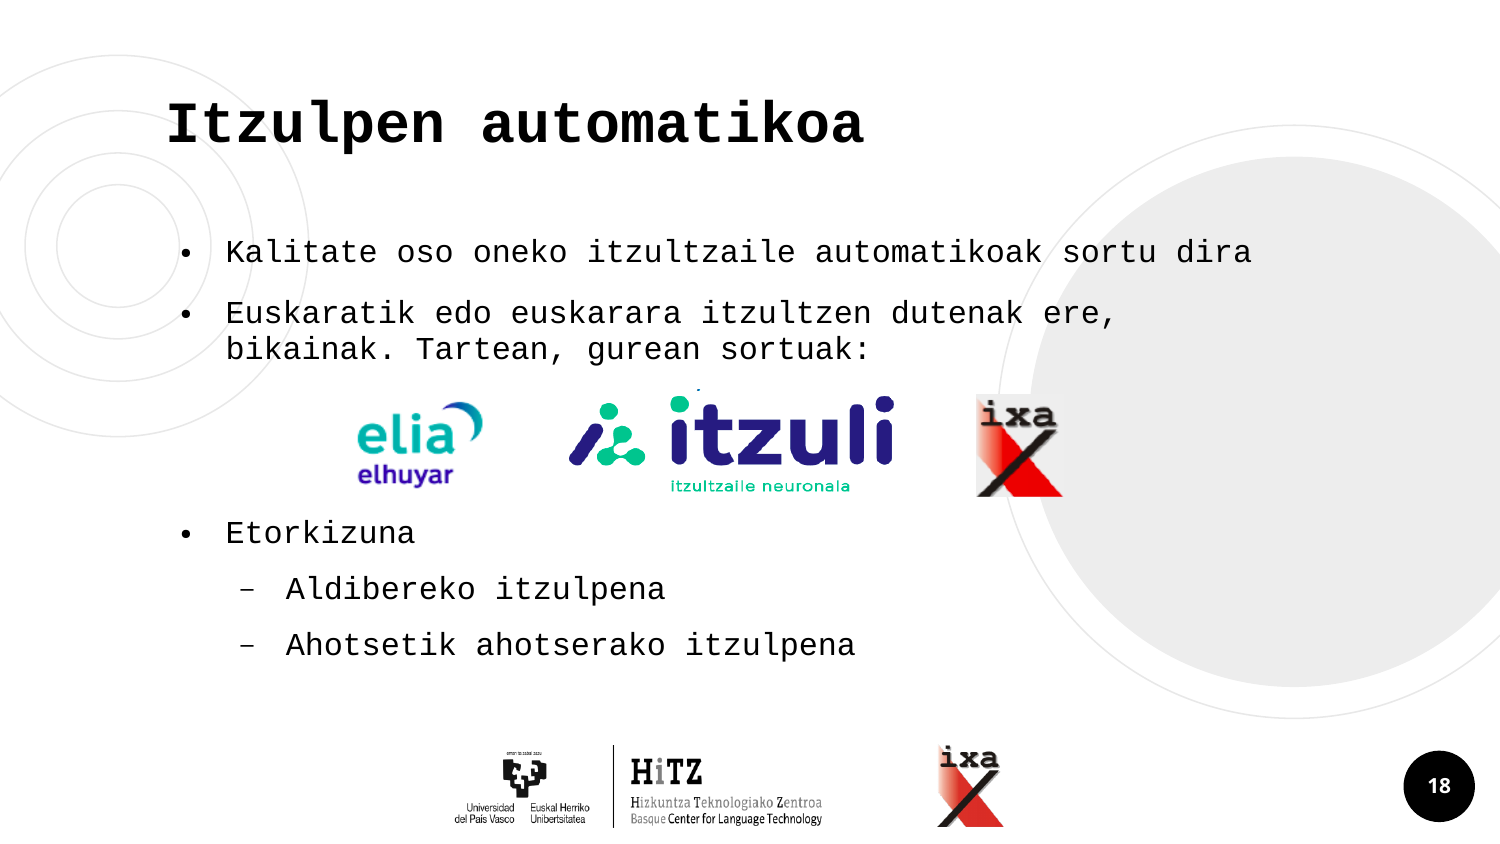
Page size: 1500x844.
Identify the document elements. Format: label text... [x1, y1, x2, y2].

picture [354, 391, 488, 492]
picture [450, 745, 827, 828]
picture [569, 389, 896, 492]
text_box <zenbakia> [1403, 750, 1475, 823]
title Itzulpen automatikoa [165, 70, 1312, 183]
picture [976, 394, 1064, 497]
list Kalitate oso oneko itzultzaile automatikoak sortu dira Euskaratik edo euskarara itzultzen dutenak ere, bikainak. Tartean, gurean sortuak: Etorkizuna Aldibereko itzulpena Ahotsetik ahotserako itzulpena [165, 236, 1252, 697]
picture [937, 744, 1004, 827]
